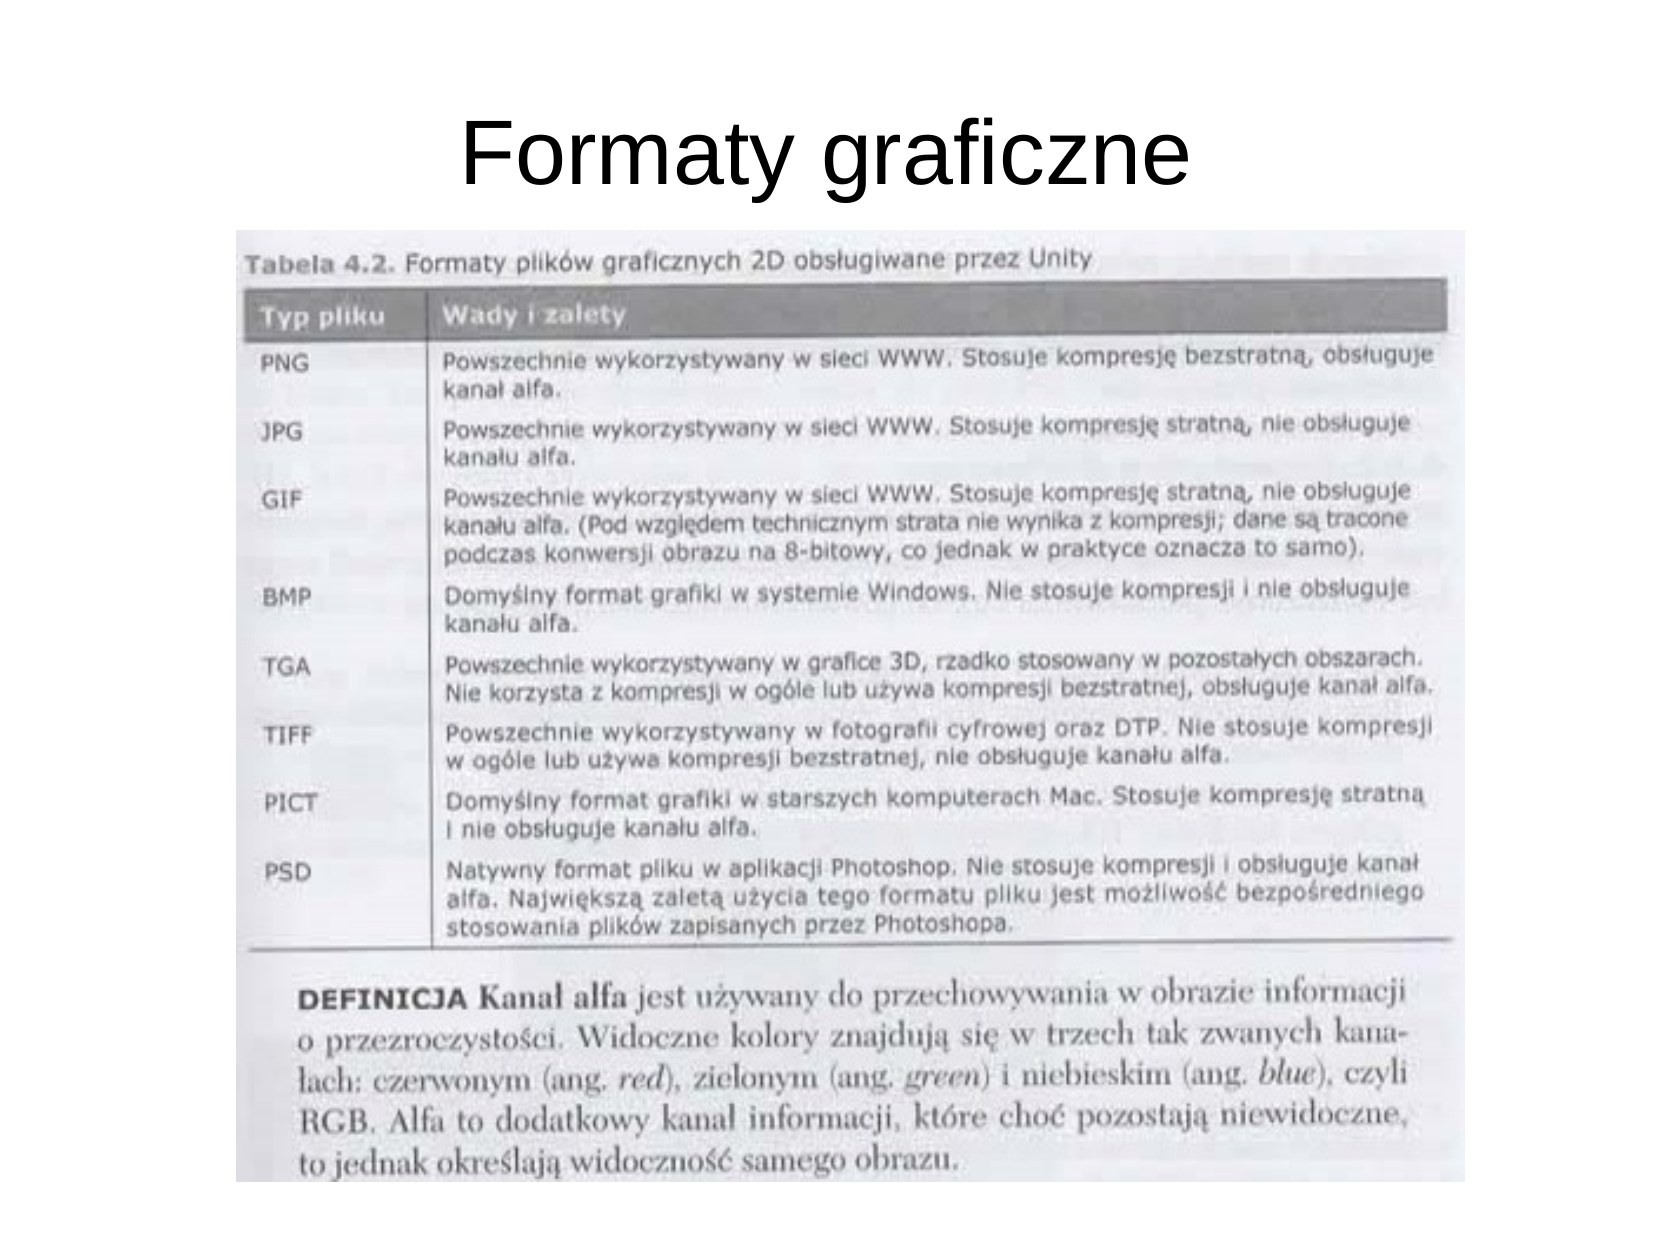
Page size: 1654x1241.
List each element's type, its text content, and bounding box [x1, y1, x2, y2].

picture [236, 230, 1465, 1182]
title Formaty graficzne [82, 49, 1571, 257]
